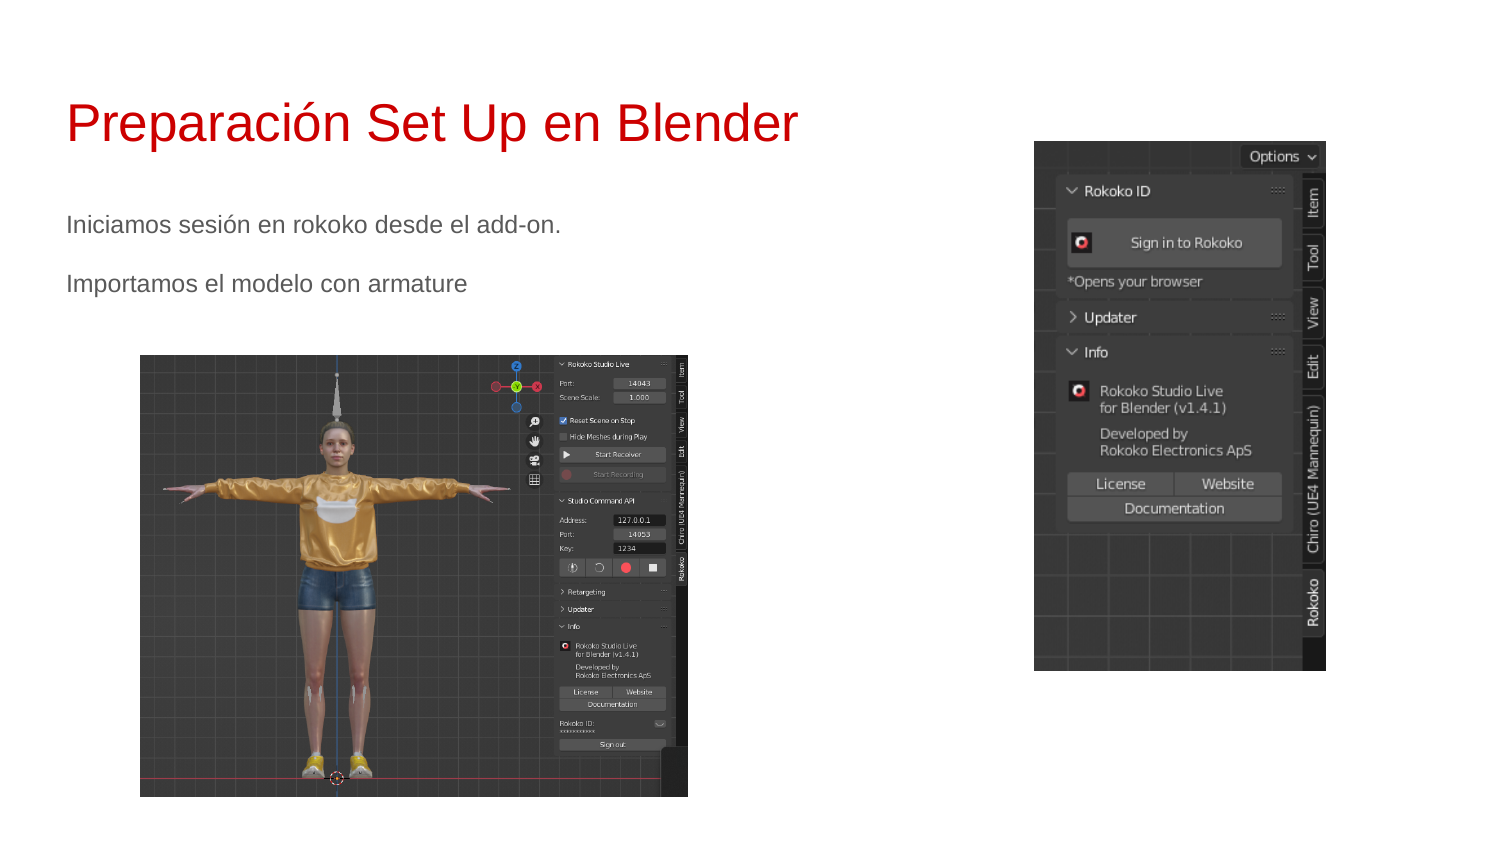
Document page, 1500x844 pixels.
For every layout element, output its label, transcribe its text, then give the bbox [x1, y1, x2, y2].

title Preparación Set Up en Blender [51, 72, 1449, 167]
picture [140, 355, 688, 797]
picture [1034, 141, 1326, 671]
list Iniciamos sesión en rokoko desde el add-on. Importamos el modelo con armature [51, 189, 929, 750]
